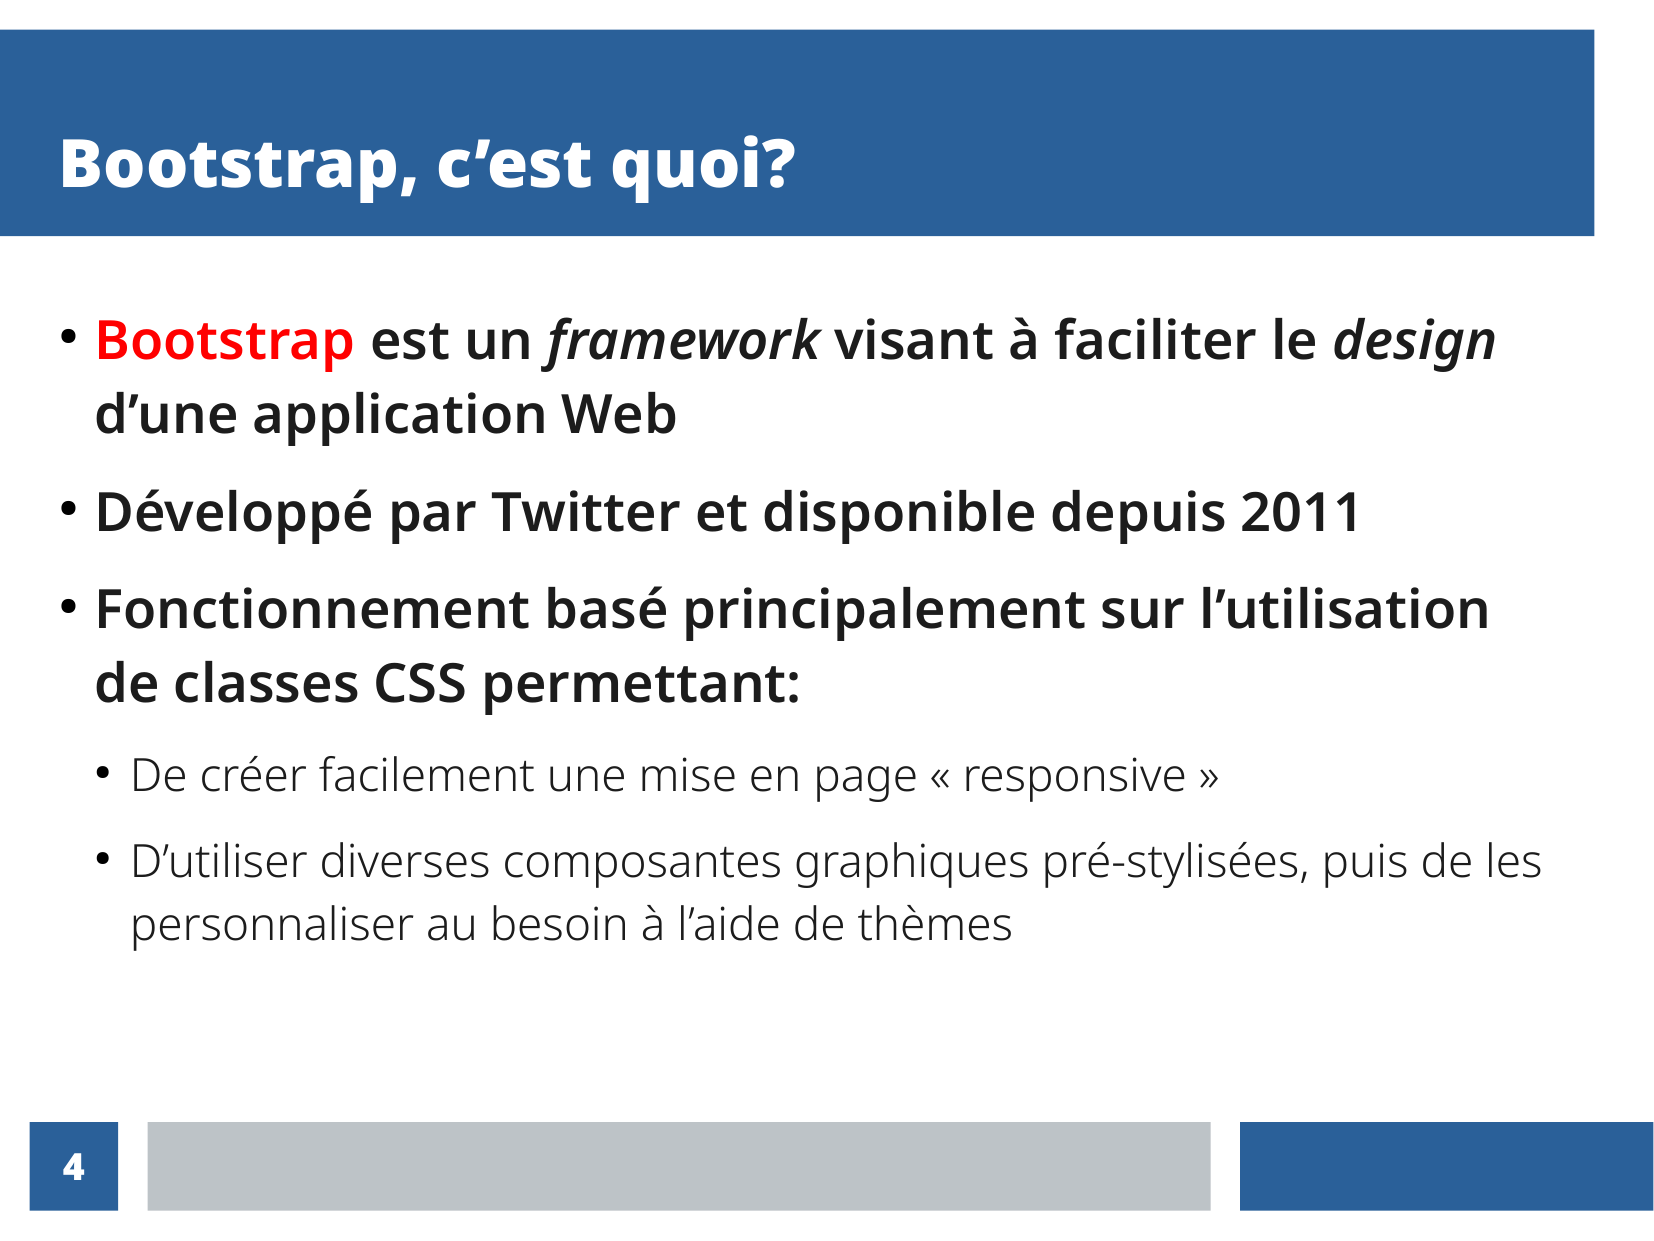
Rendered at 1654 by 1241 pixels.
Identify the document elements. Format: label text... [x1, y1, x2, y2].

title Bootstrap, c’est quoi? [59, 59, 1595, 207]
list Bootstrap est un framework visant à faciliter le design d’une application Web Développé par Twitter et disponible depuis 2011 Fonctionnement basé principalement sur l’utilisation de classes CSS permettant: De créer facilement une mise en page « responsive » D’utiliser diverses composantes graphiques pré-stylisées, puis de les personnaliser au besoin à l’aide de thèmes [59, 301, 1565, 1069]
